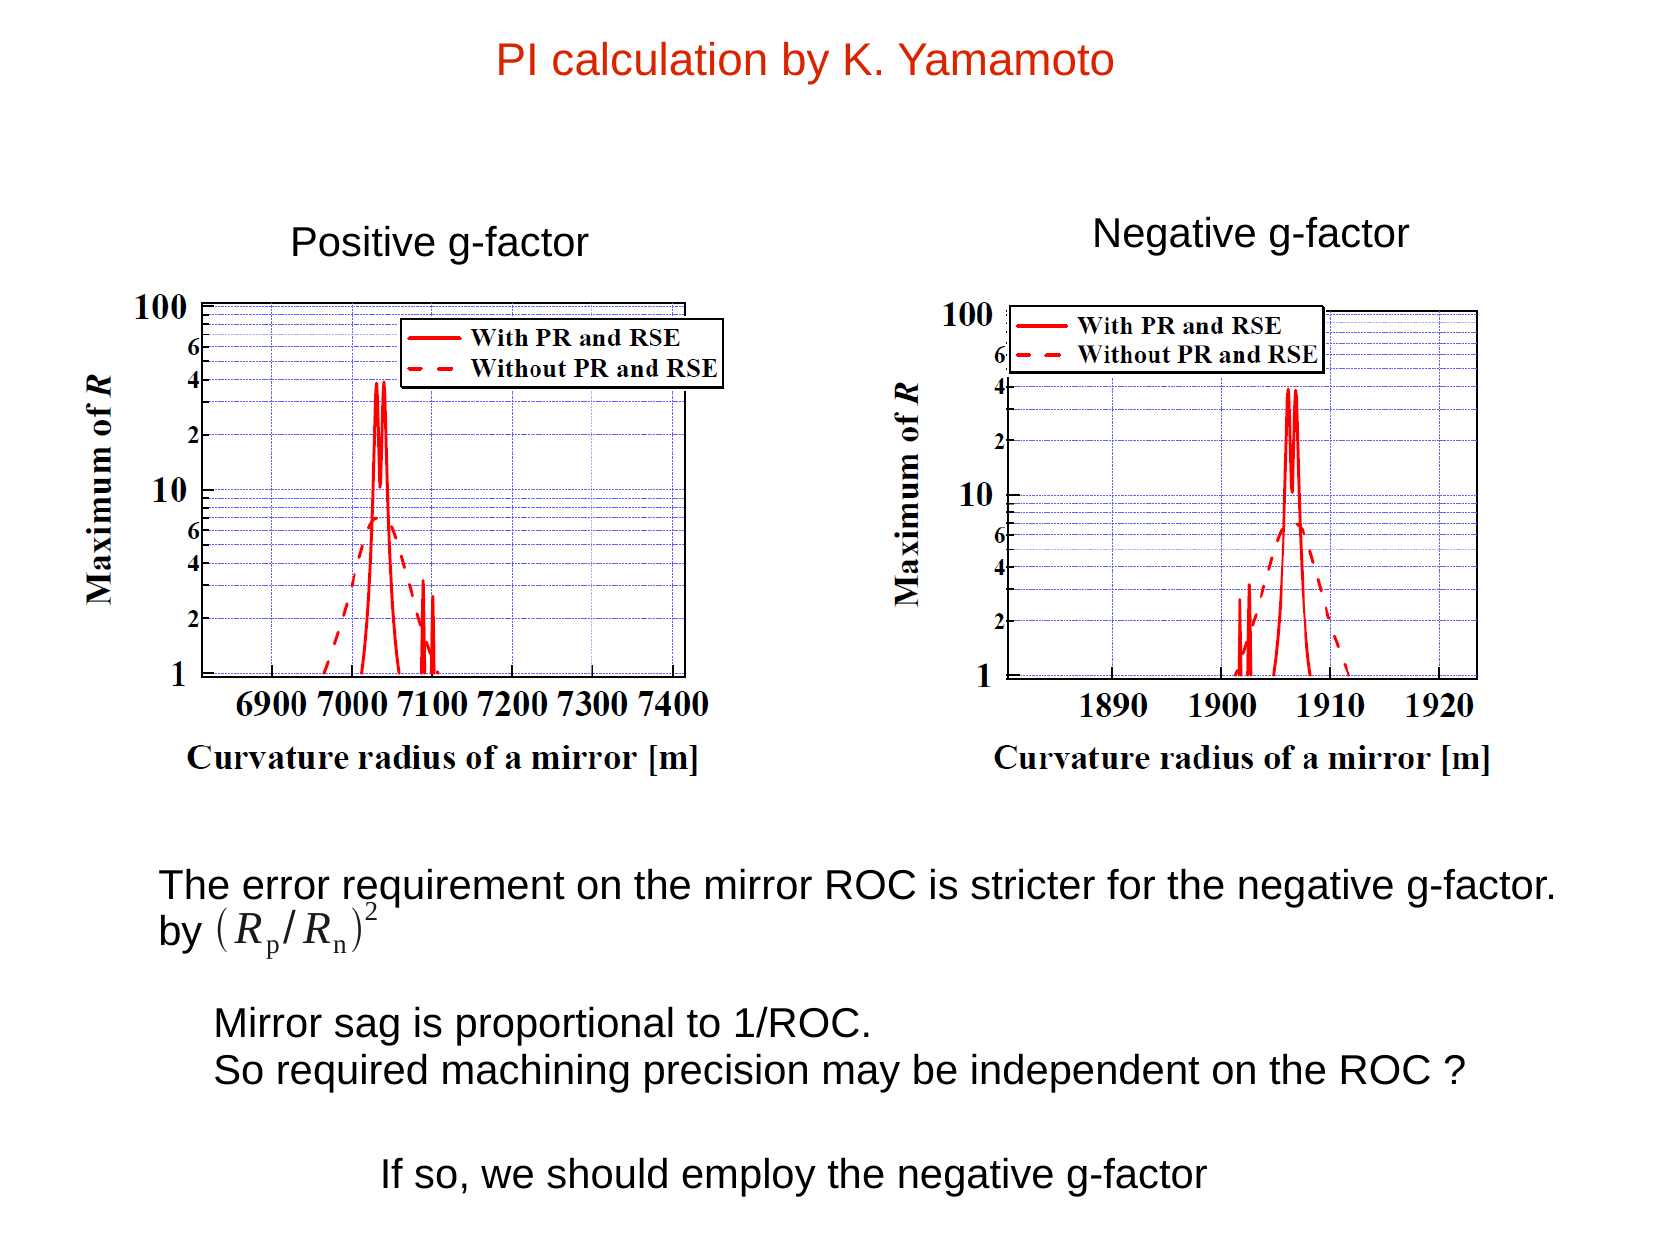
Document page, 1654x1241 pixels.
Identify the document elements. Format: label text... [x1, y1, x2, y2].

text_box Positive g-factor [275, 210, 618, 273]
text_box Negative g-factor [1077, 202, 1426, 264]
chart [208, 896, 385, 961]
text_box If so, we should employ the negative g-factor [365, 1143, 1224, 1205]
text_box Mirror sag is proportional to 1/ROC. So required machining precision may be independent on the ROC ? [198, 992, 1494, 1101]
text_box The error requirement on the mirror ROC is stricter for the negative g-factor. by [143, 854, 1573, 963]
picture [868, 277, 1544, 800]
picture [59, 276, 769, 805]
text_box PI calculation by K. Yamamoto [480, 26, 1131, 93]
